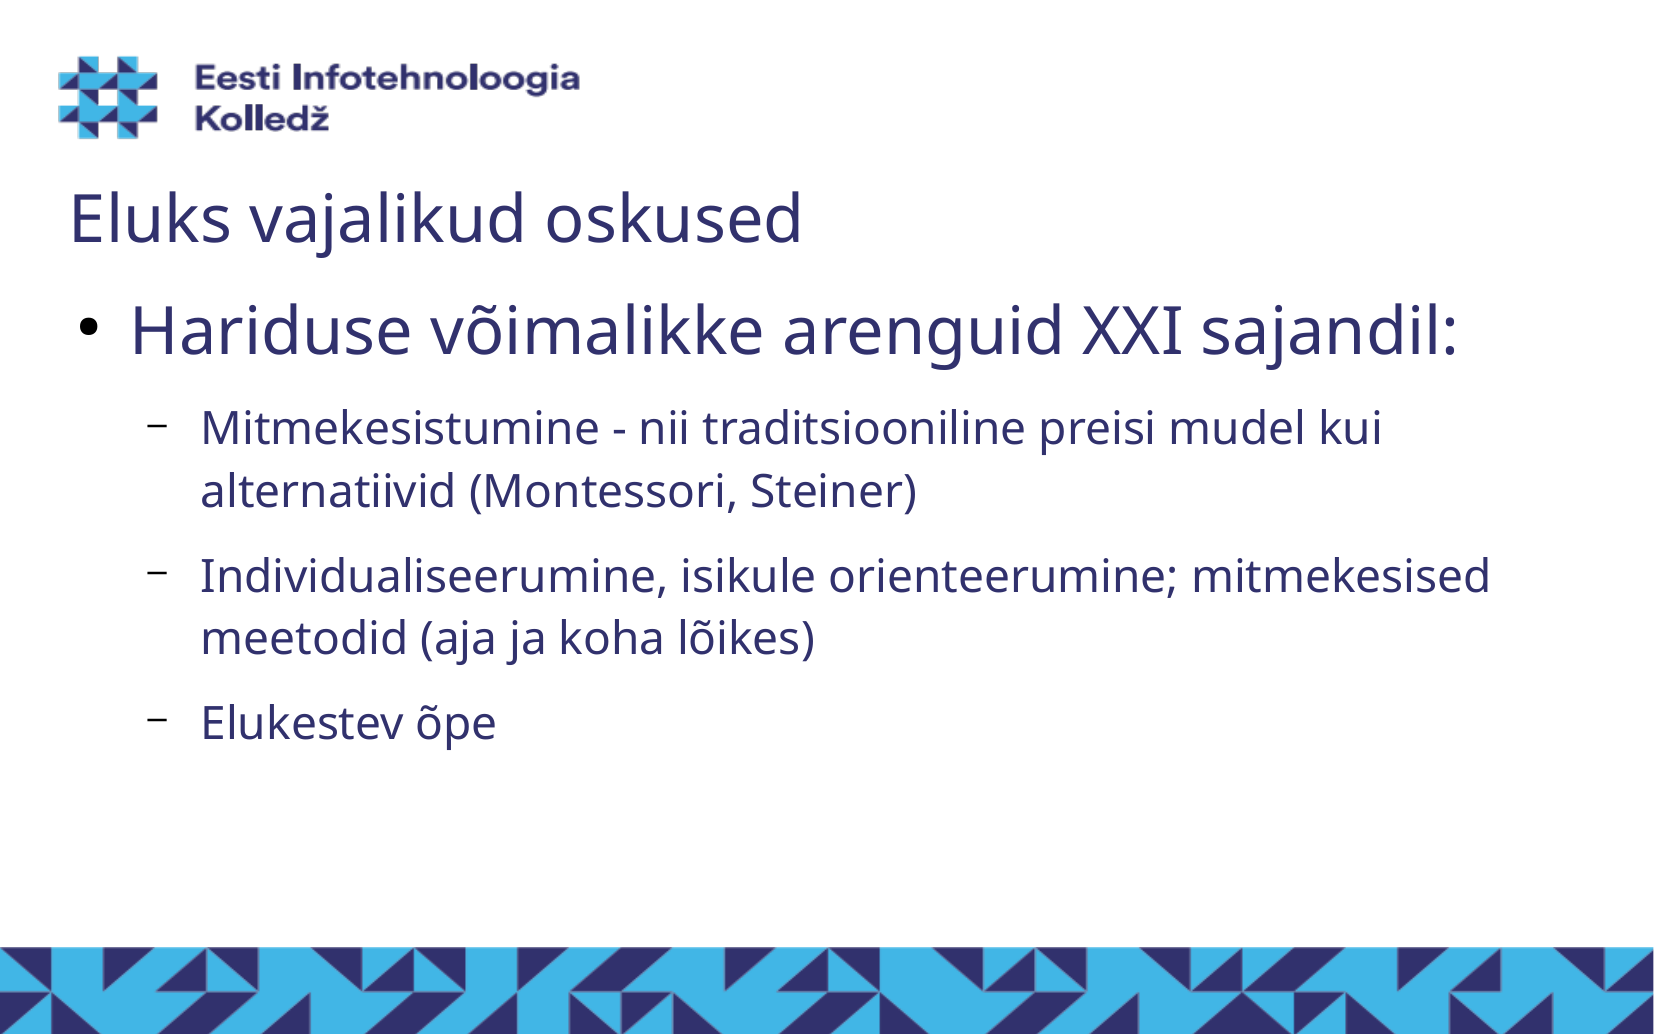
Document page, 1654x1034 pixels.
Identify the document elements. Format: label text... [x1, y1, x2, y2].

list Hariduse võimalikke arenguid XXI sajandil: Mitmekesistumine - nii traditsiooniline preisi mudel kui alternatiivid (Montessori, Steiner) Individualiseerumine, isikule orienteerumine; mitmekesised meetodid (aja ja koha lõikes) Elukestev õpe [59, 283, 1595, 936]
title Eluks vajalikud oskused [68, 147, 1536, 283]
